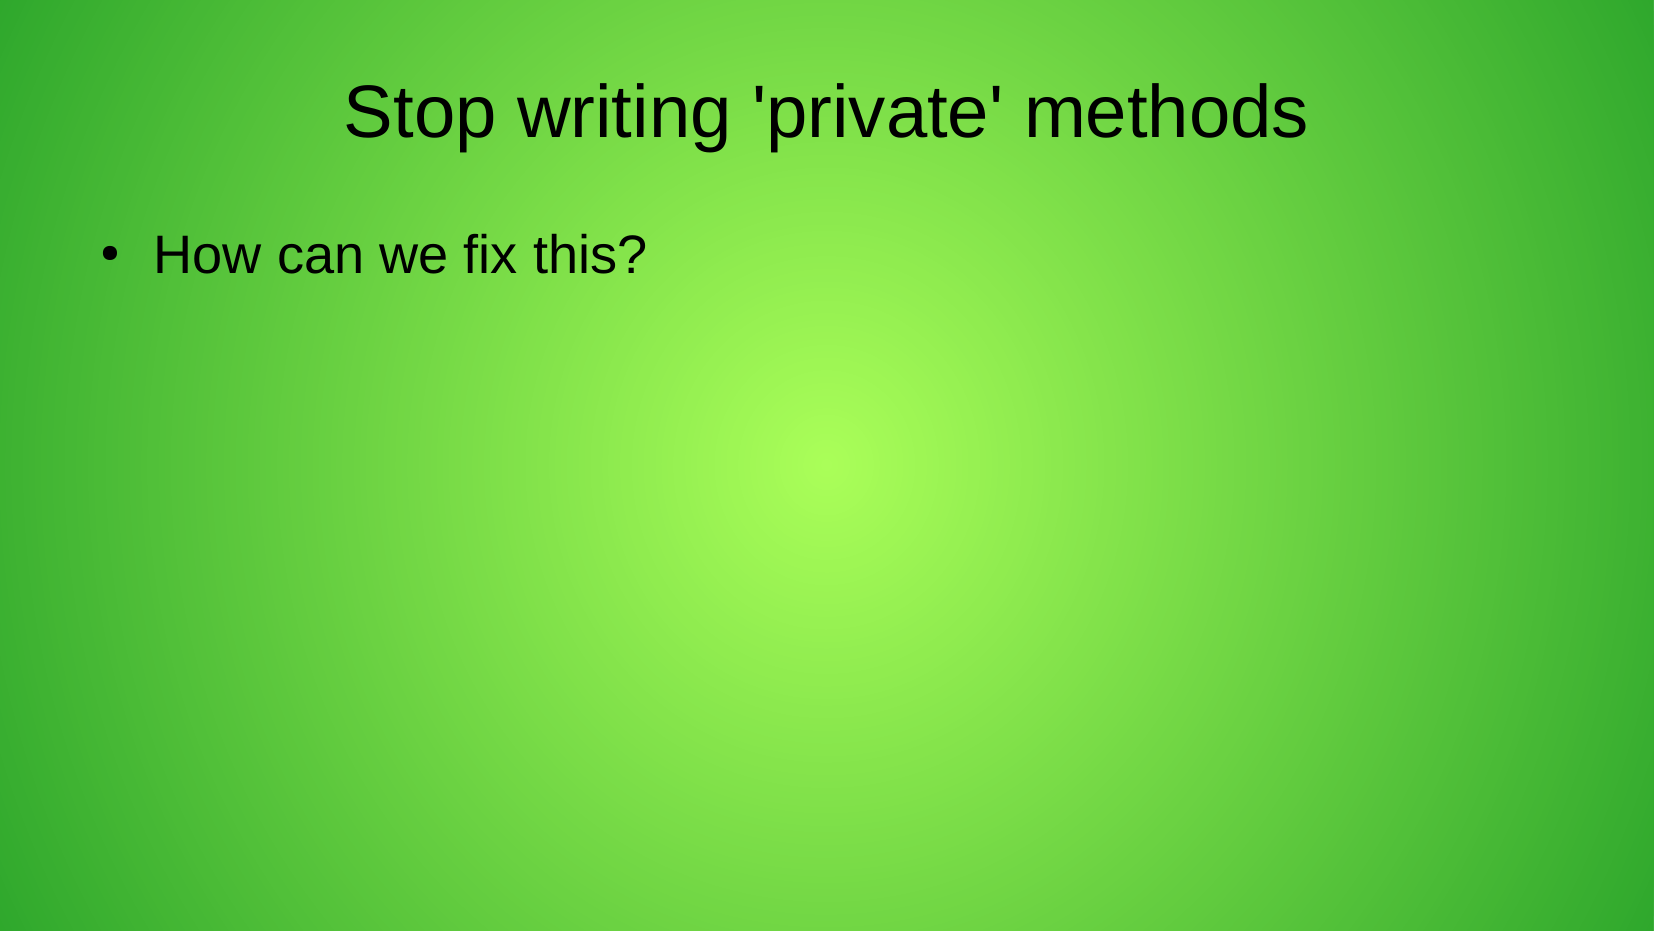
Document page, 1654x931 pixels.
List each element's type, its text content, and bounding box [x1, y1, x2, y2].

title Stop writing 'private' methods [82, 35, 1571, 189]
list How can we fix this? [82, 224, 1571, 764]
